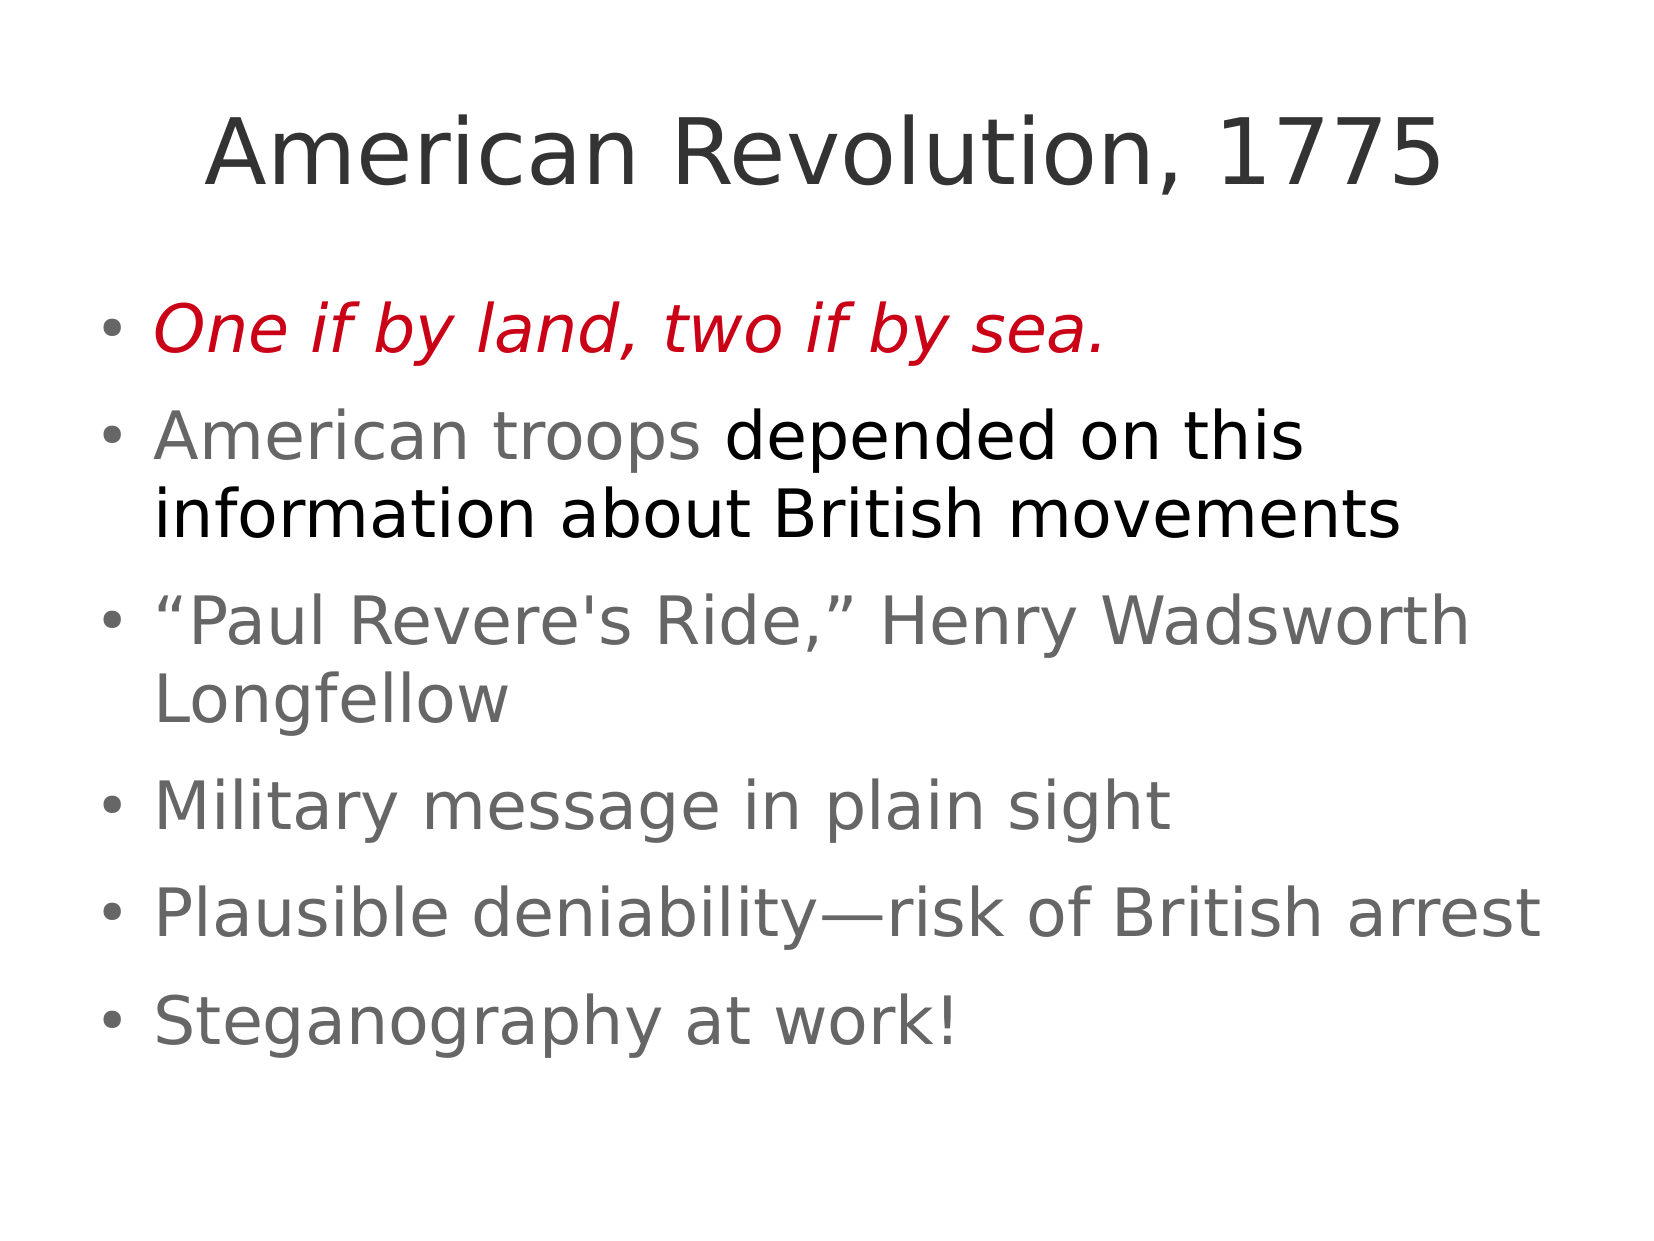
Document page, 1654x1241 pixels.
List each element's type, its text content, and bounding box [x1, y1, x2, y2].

title American Revolution, 1775 [82, 56, 1571, 250]
list One if by land, two if by sea. American troops depended on this information about British movements “Paul Revere's Ride,” Henry Wadsworth Longfellow Military message in plain sight Plausible deniability—risk of British arrest Steganography at work! [82, 290, 1571, 1109]
